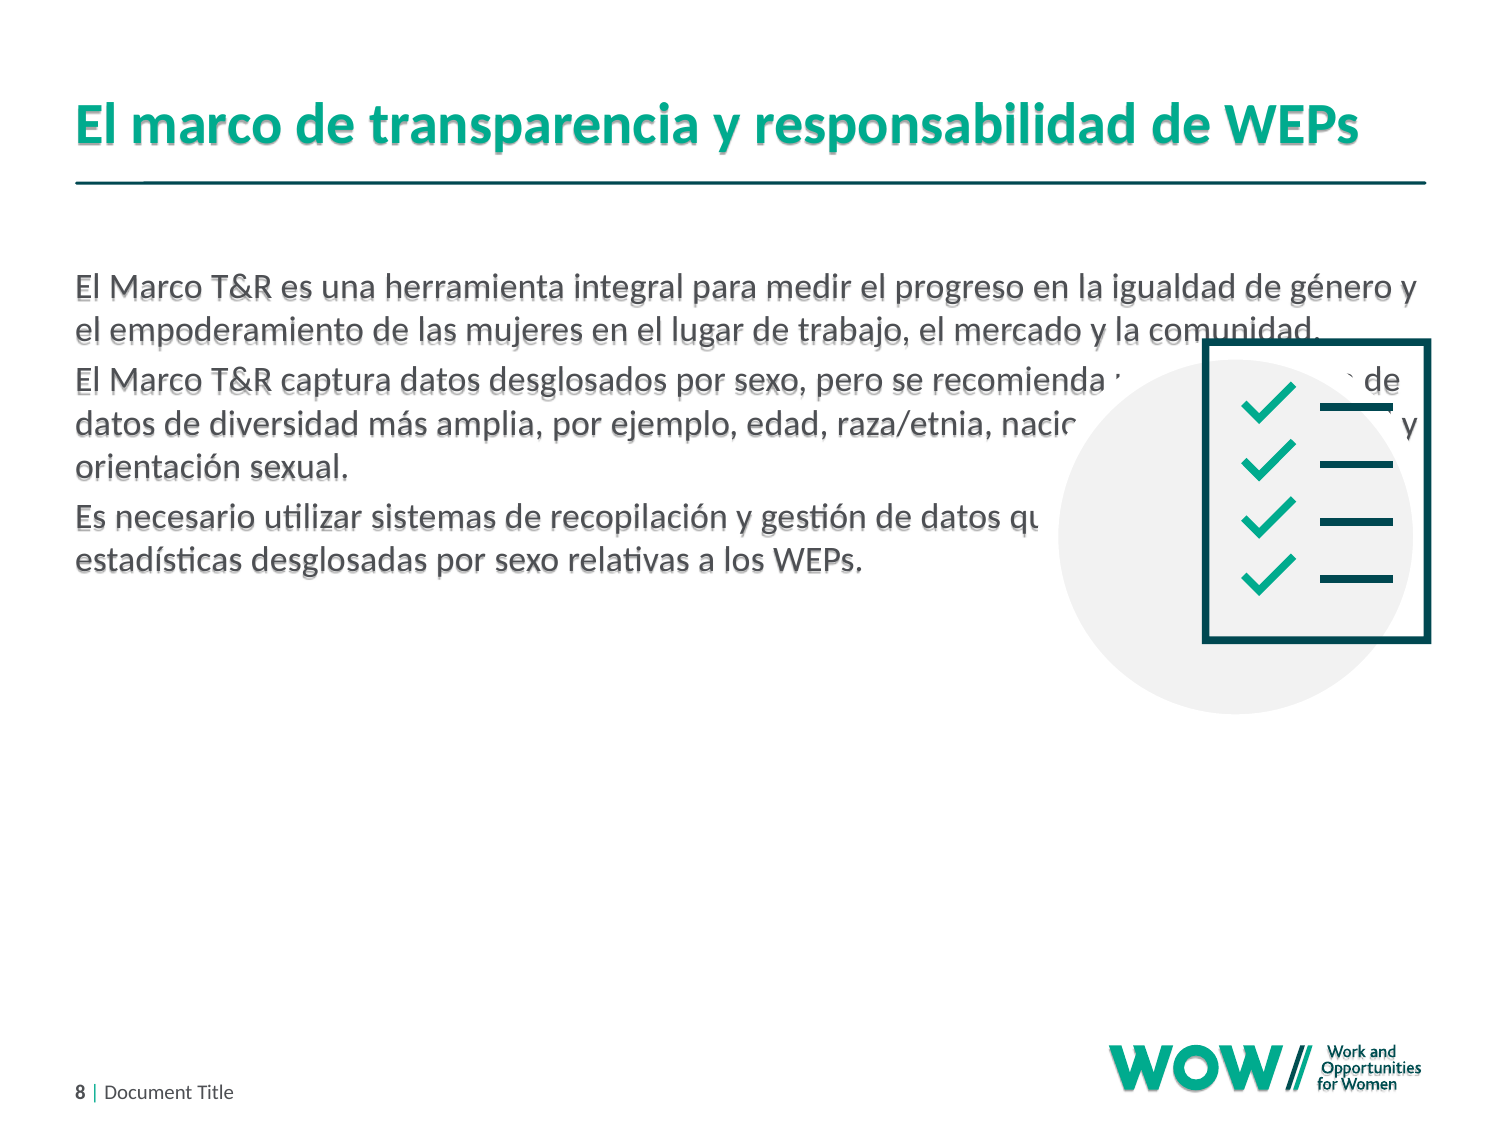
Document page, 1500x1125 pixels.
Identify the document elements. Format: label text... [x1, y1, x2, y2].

text_box [1048, 338, 1432, 725]
title El marco de transparencia y responsabilidad de WEPs [75, 41, 1424, 156]
text_box 8 | Document Title [75, 1045, 426, 1106]
list El Marco T&R es una herramienta integral para medir el progreso en la igualdad de género y el empoderamiento de las mujeres en el lugar de trabajo, el mercado y la comunidad. El Marco T&R captura datos desglosados por sexo, pero se recomienda una recopilación de datos de diversidad más amplia, por ejemplo, edad, raza/etnia, nacionalidad, discapacidad y orientación sexual. Es necesario utilizar sistemas de recopilación y gestión de datos que permitan generar estadísticas desglosadas por sexo relativas a los WEPs. [75, 257, 979, 924]
